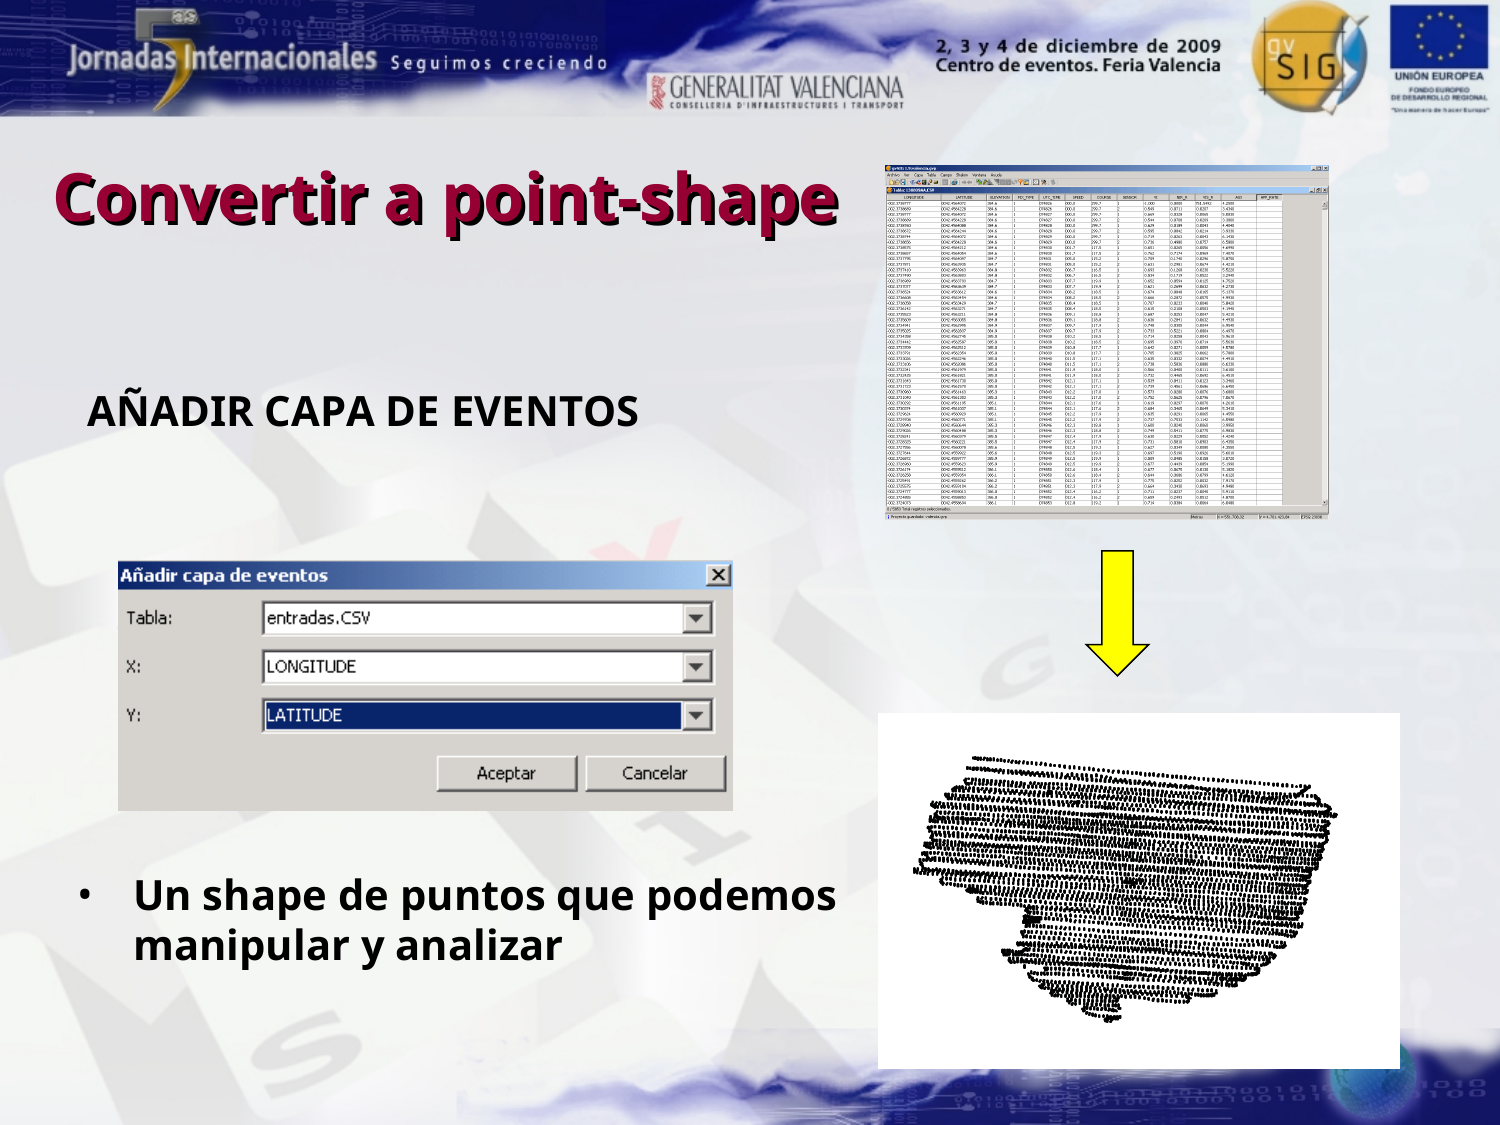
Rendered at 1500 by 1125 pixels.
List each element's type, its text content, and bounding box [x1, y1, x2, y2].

list AÑADIR CAPA DE EVENTOS Un shape de puntos que podemos manipular y analizar [62, 317, 857, 1103]
title Convertir a point-shape [37, 120, 1113, 271]
text_box [1086, 550, 1149, 676]
picture [0, 0, 1500, 1125]
